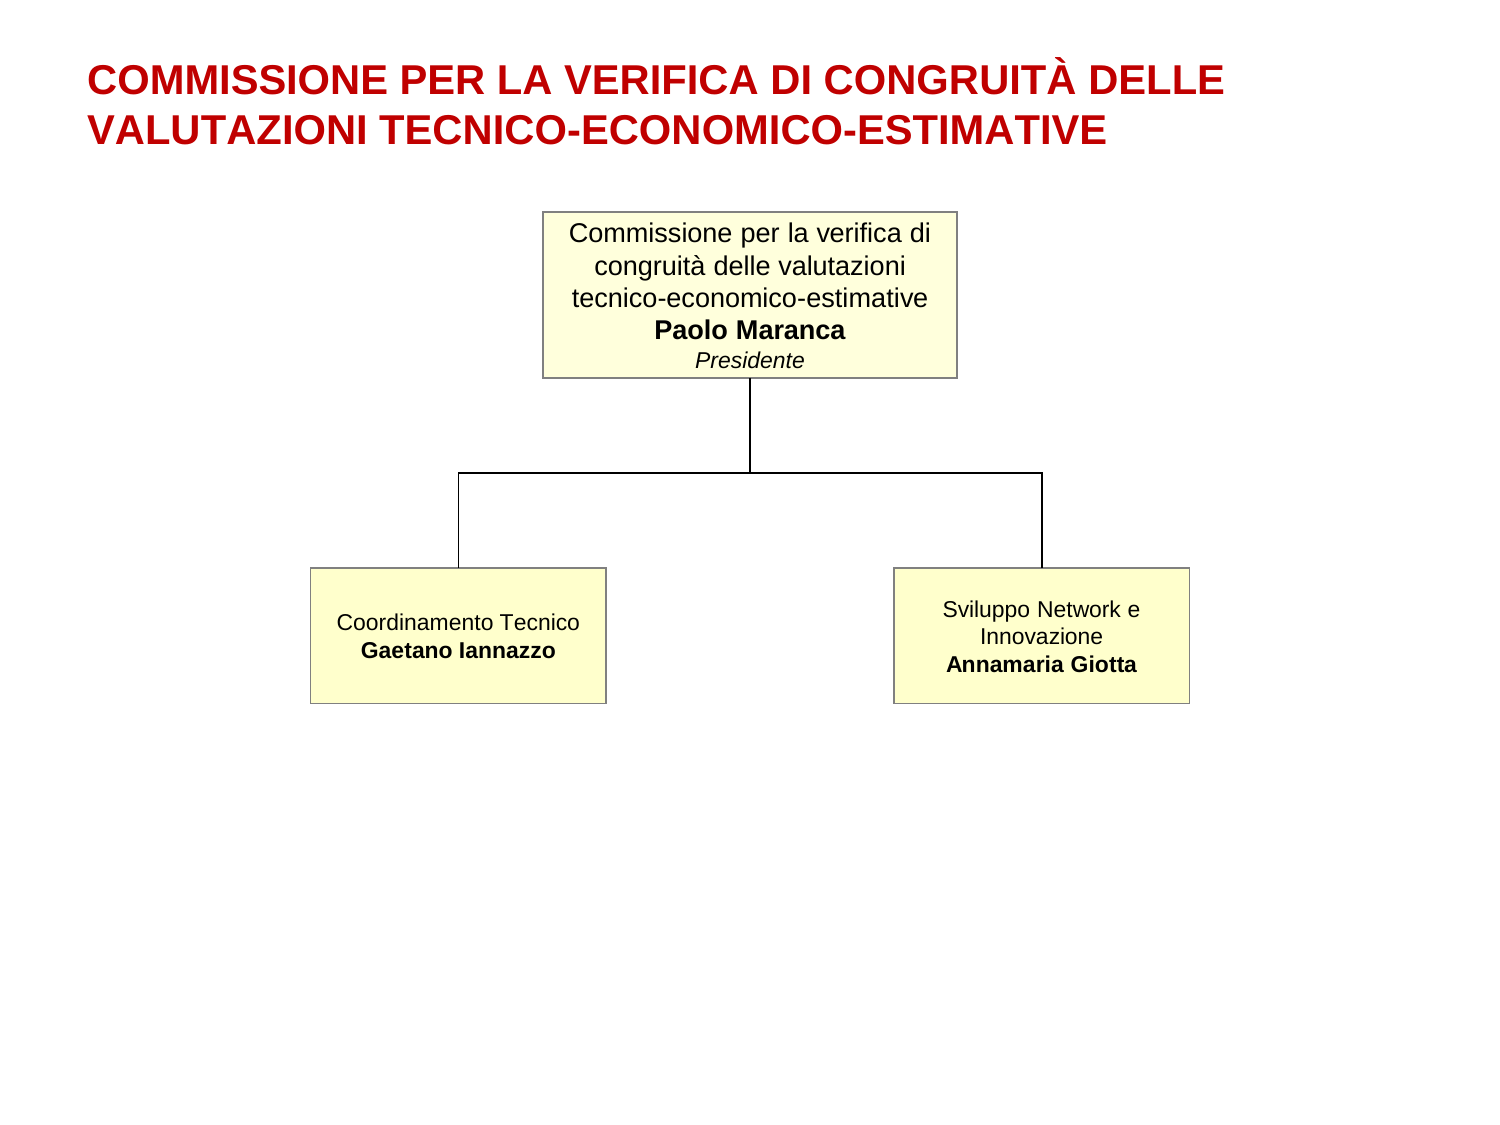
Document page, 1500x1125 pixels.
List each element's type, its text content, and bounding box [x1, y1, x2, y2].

text_box COMMISSIONE PER LA VERIFICA DI CONGRUITÀ DELLE VALUTAZIONI TECNICO-ECONOMICO-ESTIMATIVE [72, 45, 1424, 128]
picture [309, 208, 1190, 705]
